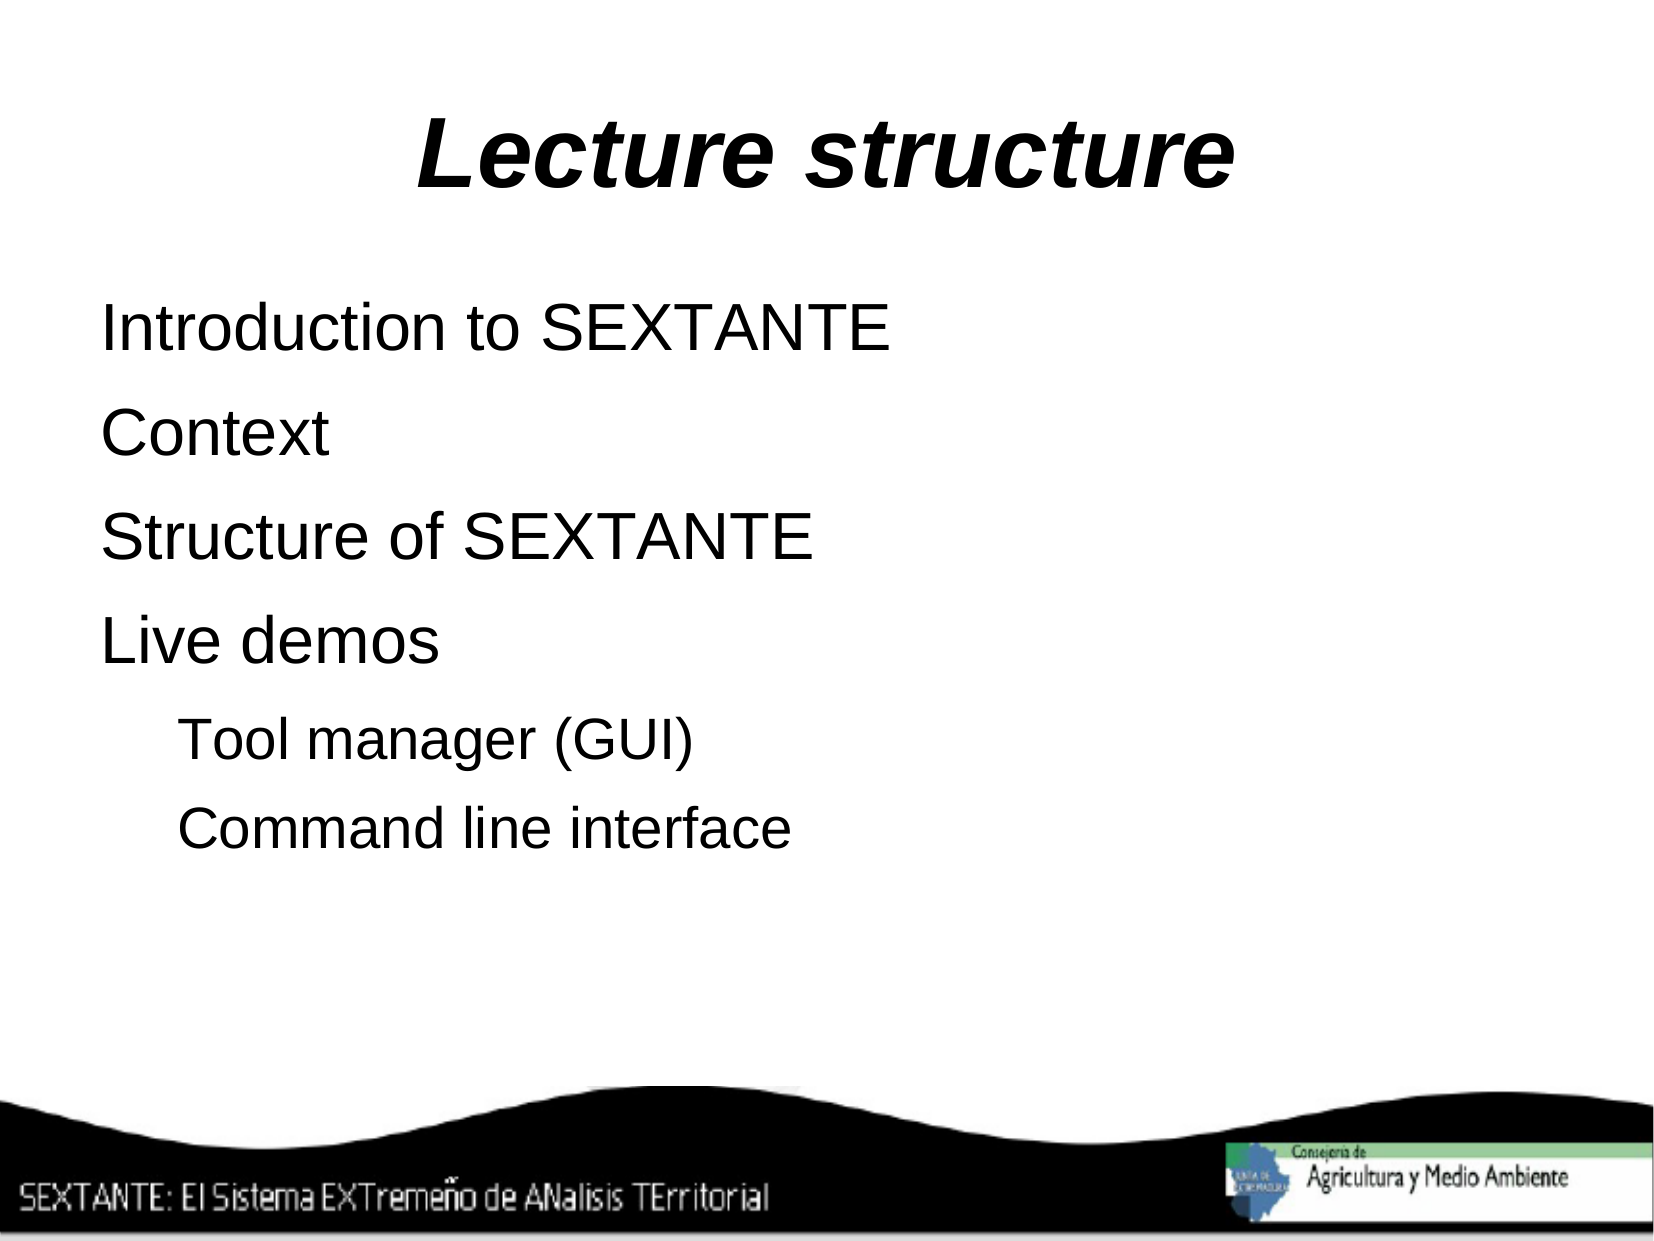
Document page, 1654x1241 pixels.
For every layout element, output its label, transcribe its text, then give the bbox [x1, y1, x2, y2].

picture [0, 1086, 1654, 1241]
list Introduction to SEXTANTE Context Structure of SEXTANTE Live demos Tool manager (GUI) Command line interface [82, 290, 1571, 1109]
title Lecture structure [82, 49, 1571, 257]
